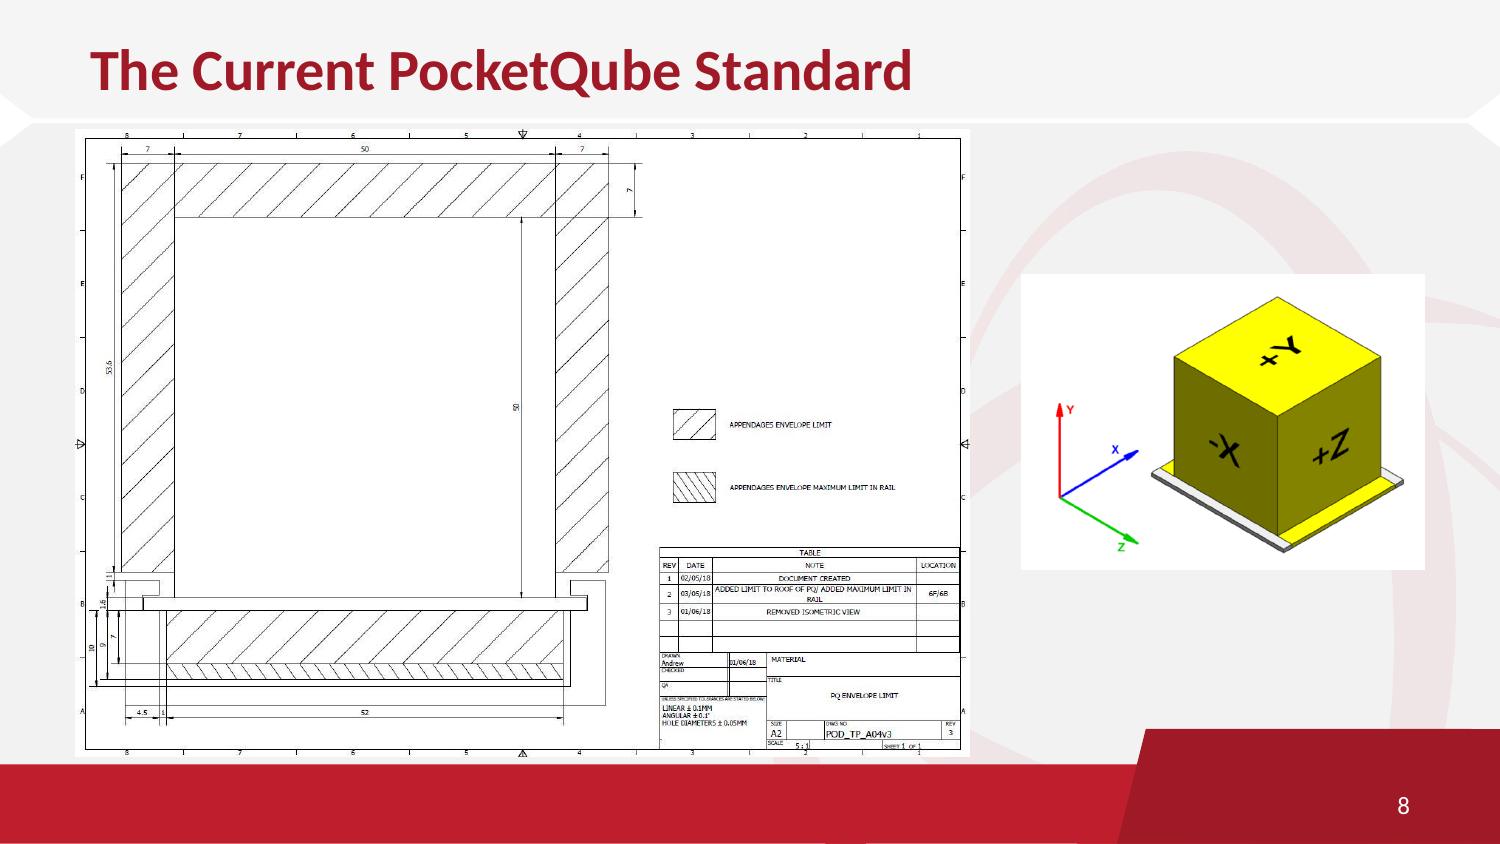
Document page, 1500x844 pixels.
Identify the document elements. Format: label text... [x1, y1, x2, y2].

slide_number <number> [1074, 782, 1425, 827]
title The Current PocketQube Standard [75, 23, 1425, 112]
picture [1021, 274, 1425, 570]
picture [75, 129, 970, 757]
